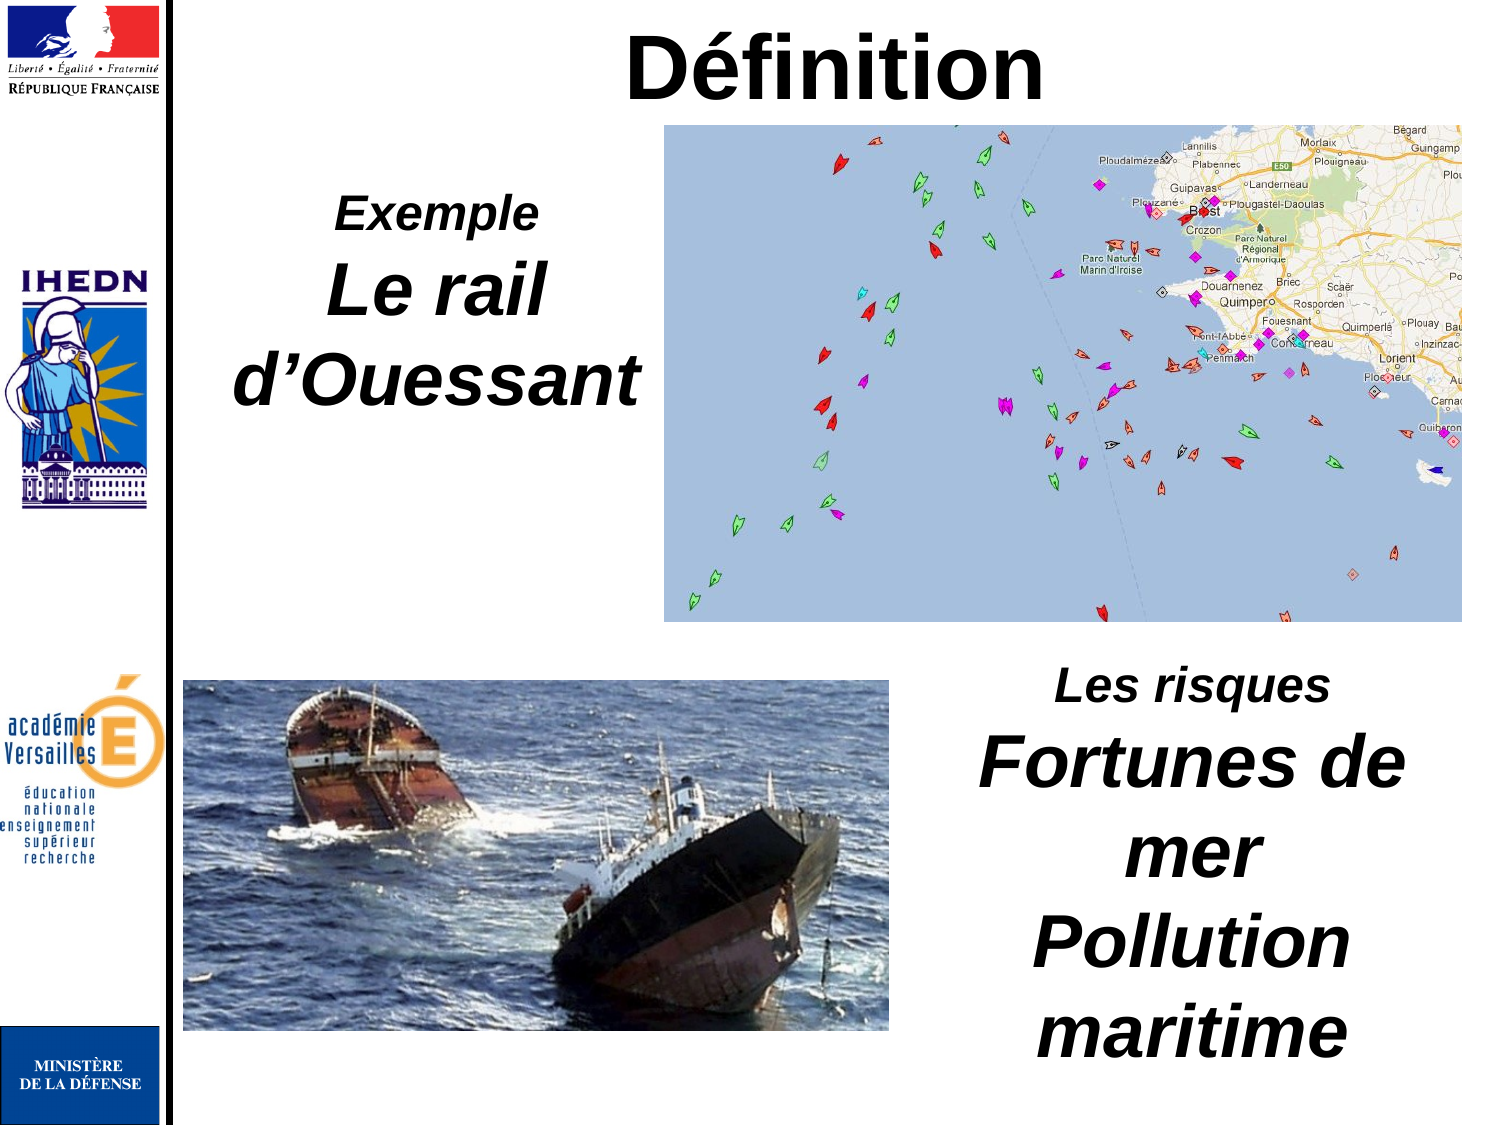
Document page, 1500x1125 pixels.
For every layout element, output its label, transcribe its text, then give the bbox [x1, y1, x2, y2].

picture [183, 680, 889, 1031]
picture [0, 674, 166, 864]
picture [0, 264, 153, 513]
picture [0, 1026, 160, 1125]
picture [0, 0, 166, 102]
text_box Exemple Le rail d’Ouessant [194, 172, 664, 480]
picture [664, 125, 1462, 622]
text_box Définition [171, 0, 1500, 142]
text_box Les risques Fortunes de mer Pollution maritime [927, 645, 1459, 1066]
